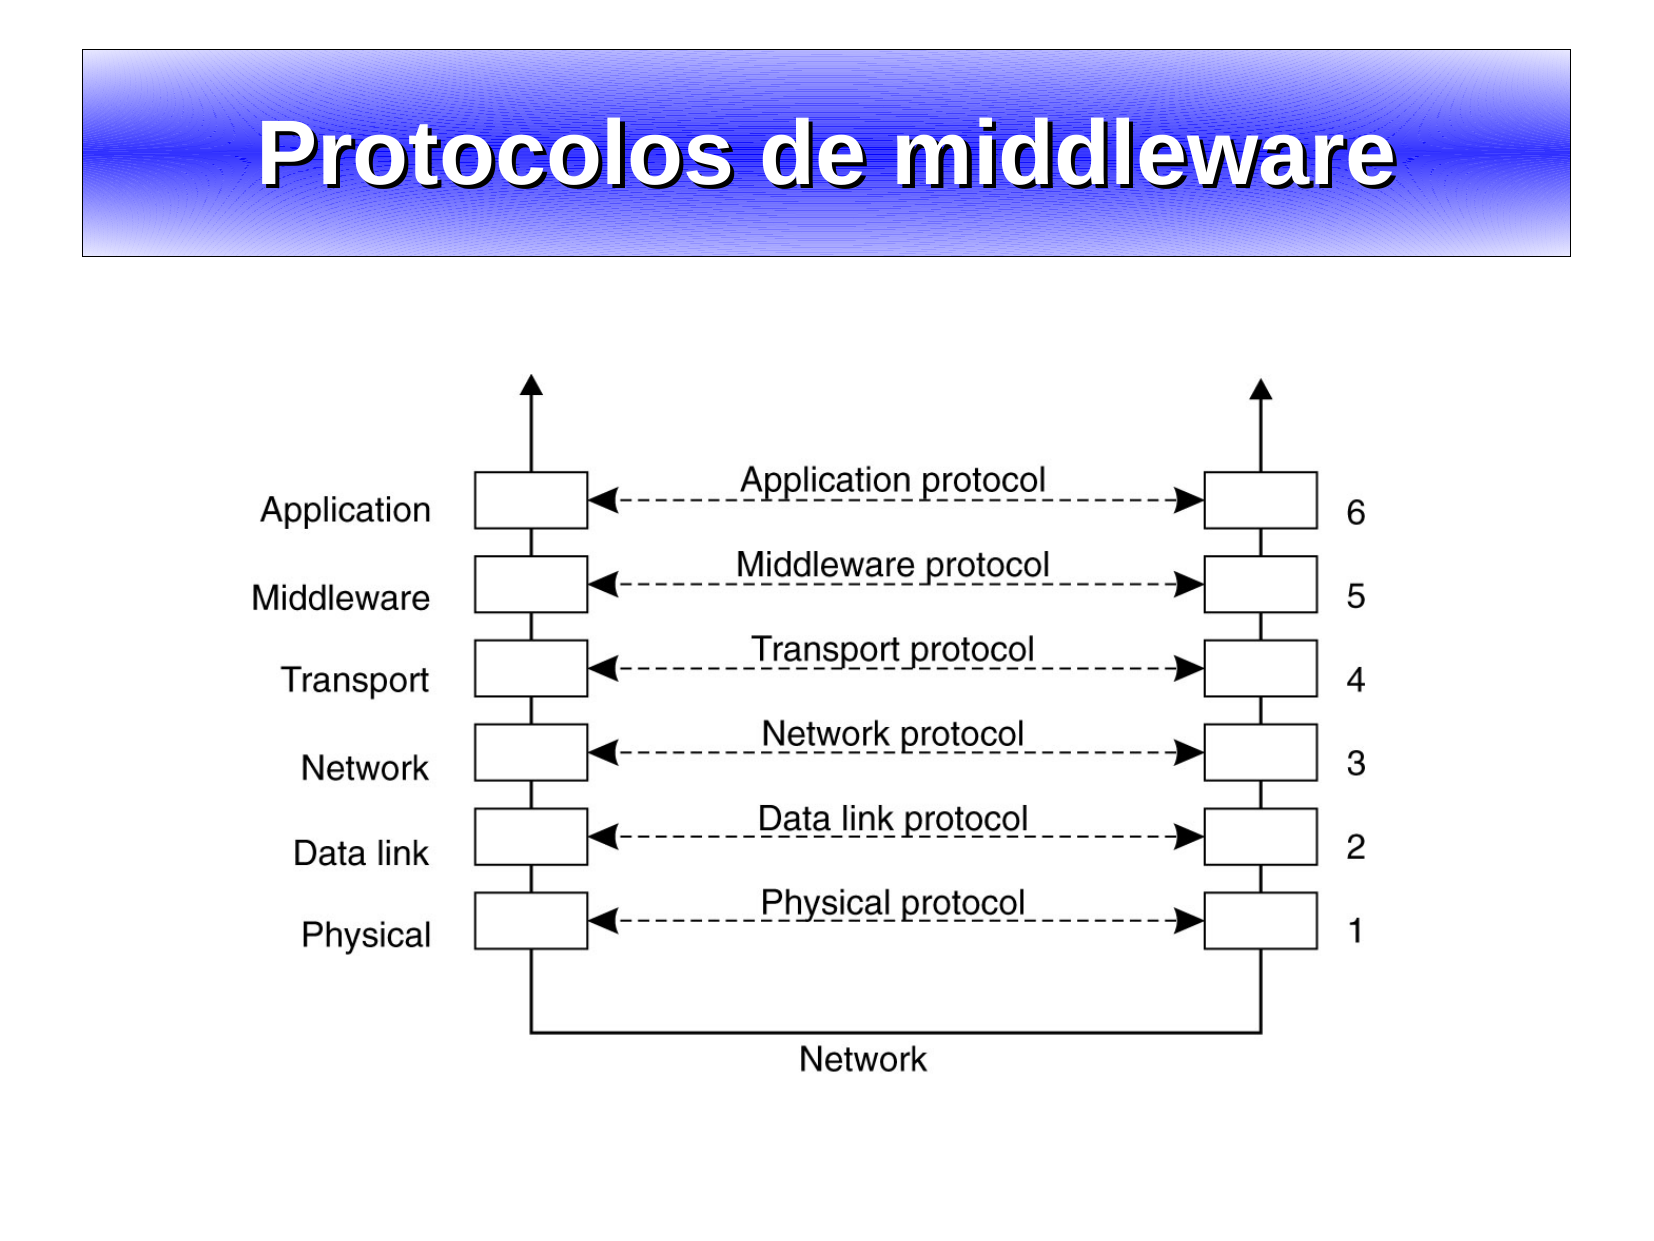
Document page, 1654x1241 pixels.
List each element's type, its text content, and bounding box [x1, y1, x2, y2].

picture [251, 374, 1366, 1079]
title Protocolos de middleware [82, 49, 1571, 257]
